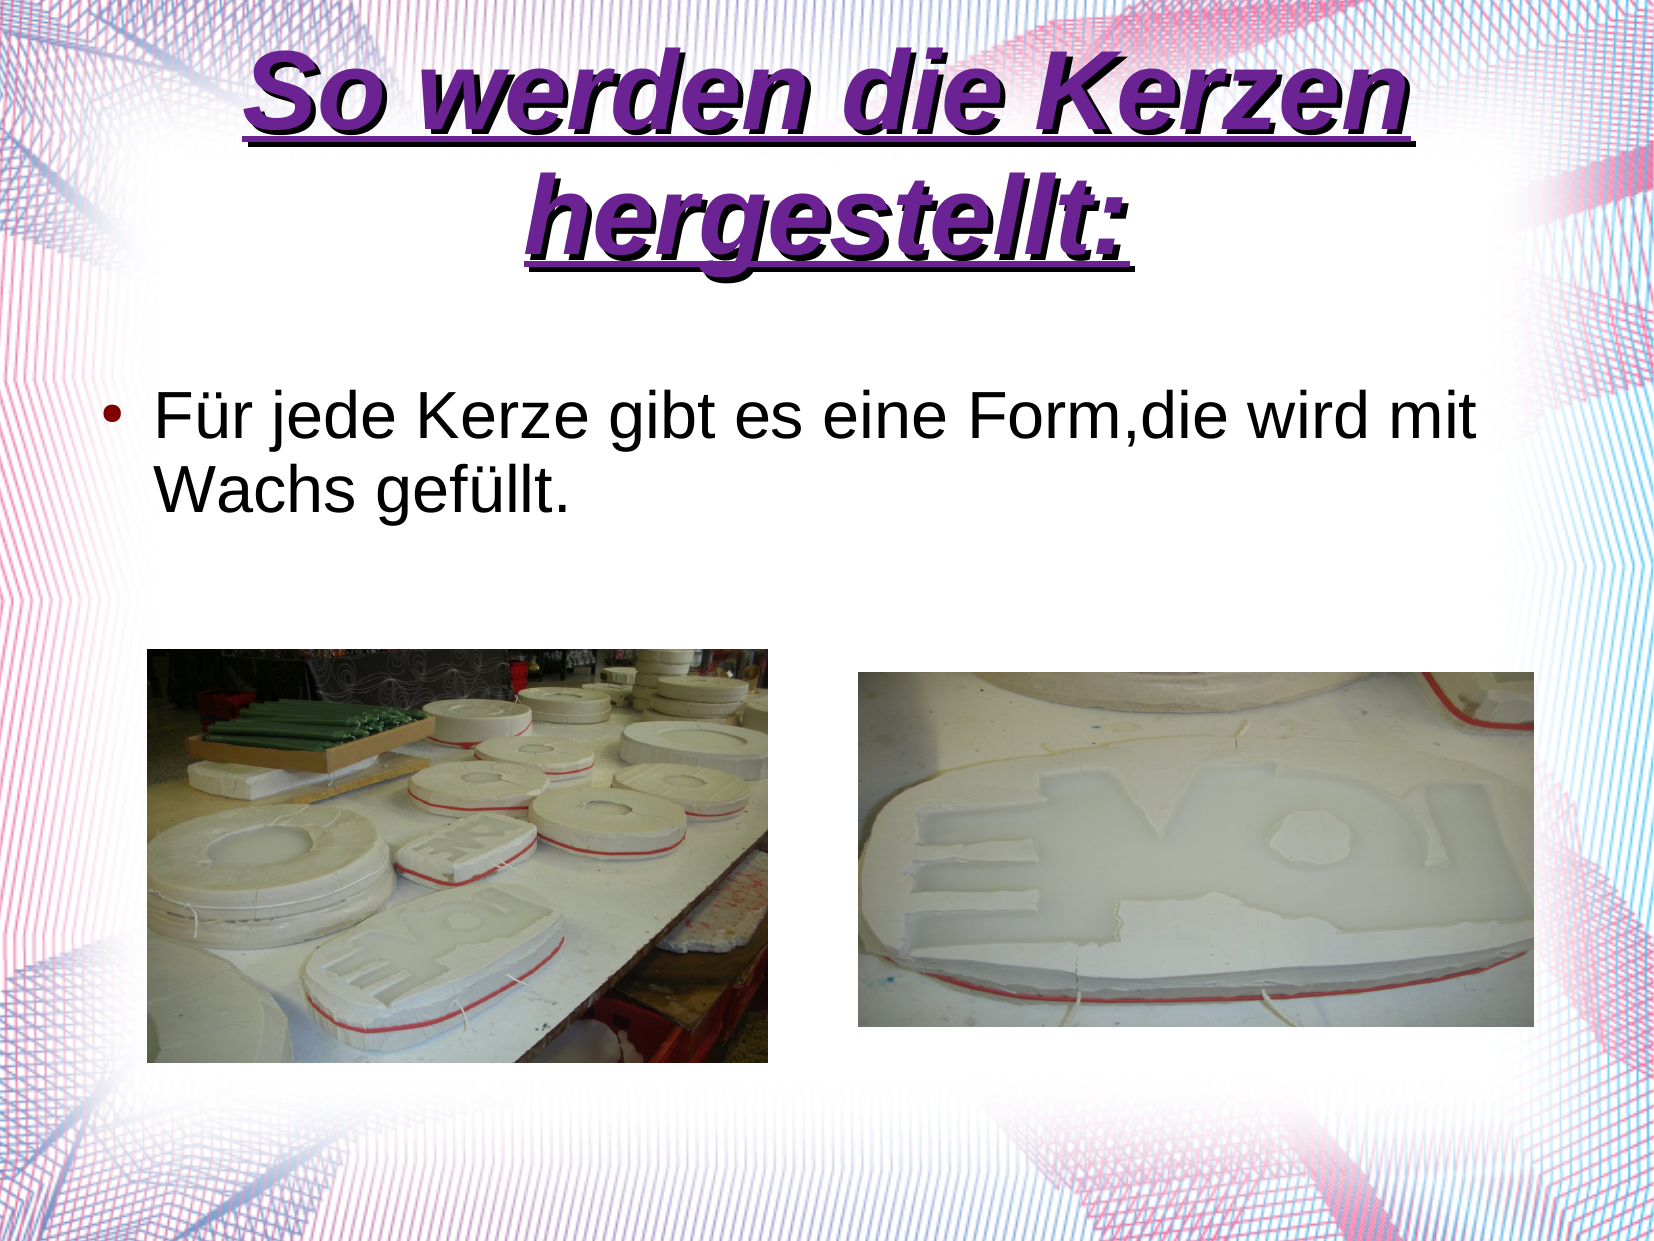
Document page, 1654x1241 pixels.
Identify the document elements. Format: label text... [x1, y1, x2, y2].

title So werden die Kerzen hergestellt: [82, 27, 1571, 279]
picture [0, 0, 1654, 1241]
list Für jede Kerze gibt es eine Form,die wird mit Wachs gefüllt. [82, 290, 1571, 1109]
